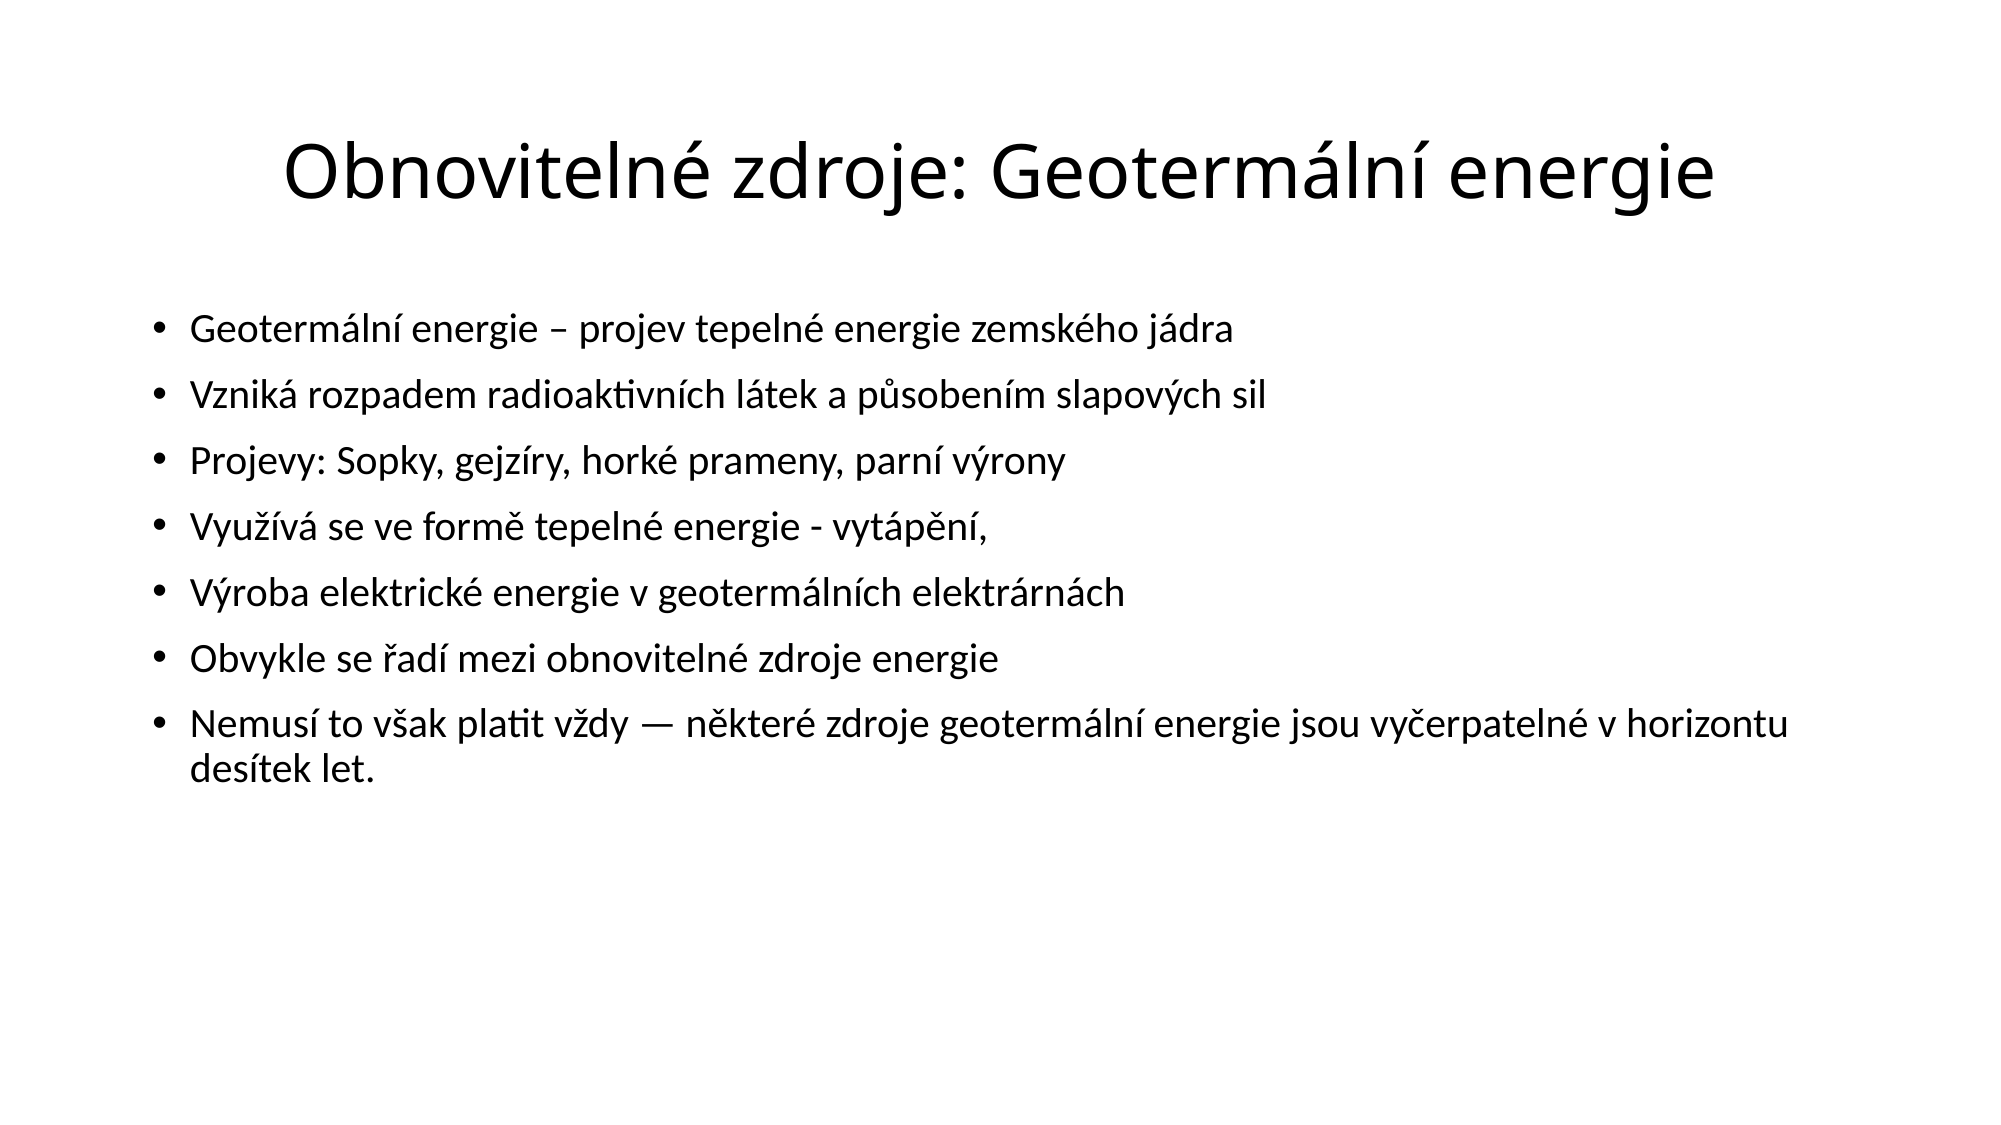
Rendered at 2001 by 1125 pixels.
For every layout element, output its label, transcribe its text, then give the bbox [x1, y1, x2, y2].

list Geotermální energie – projev tepelné energie zemského jádra Vzniká rozpadem radioaktivních látek a působením slapových sil Projevy: Sopky, gejzíry, horké prameny, parní výrony Využívá se ve formě tepelné energie - vytápění, Výroba elektrické energie v geotermálních elektrárnách Obvykle se řadí mezi obnovitelné zdroje energie Nemusí to však platit vždy — některé zdroje geotermální energie jsou vyčerpatelné v horizontu desítek let. [137, 299, 1863, 1014]
title Obnovitelné zdroje: Geotermální energie [137, 59, 1863, 278]
